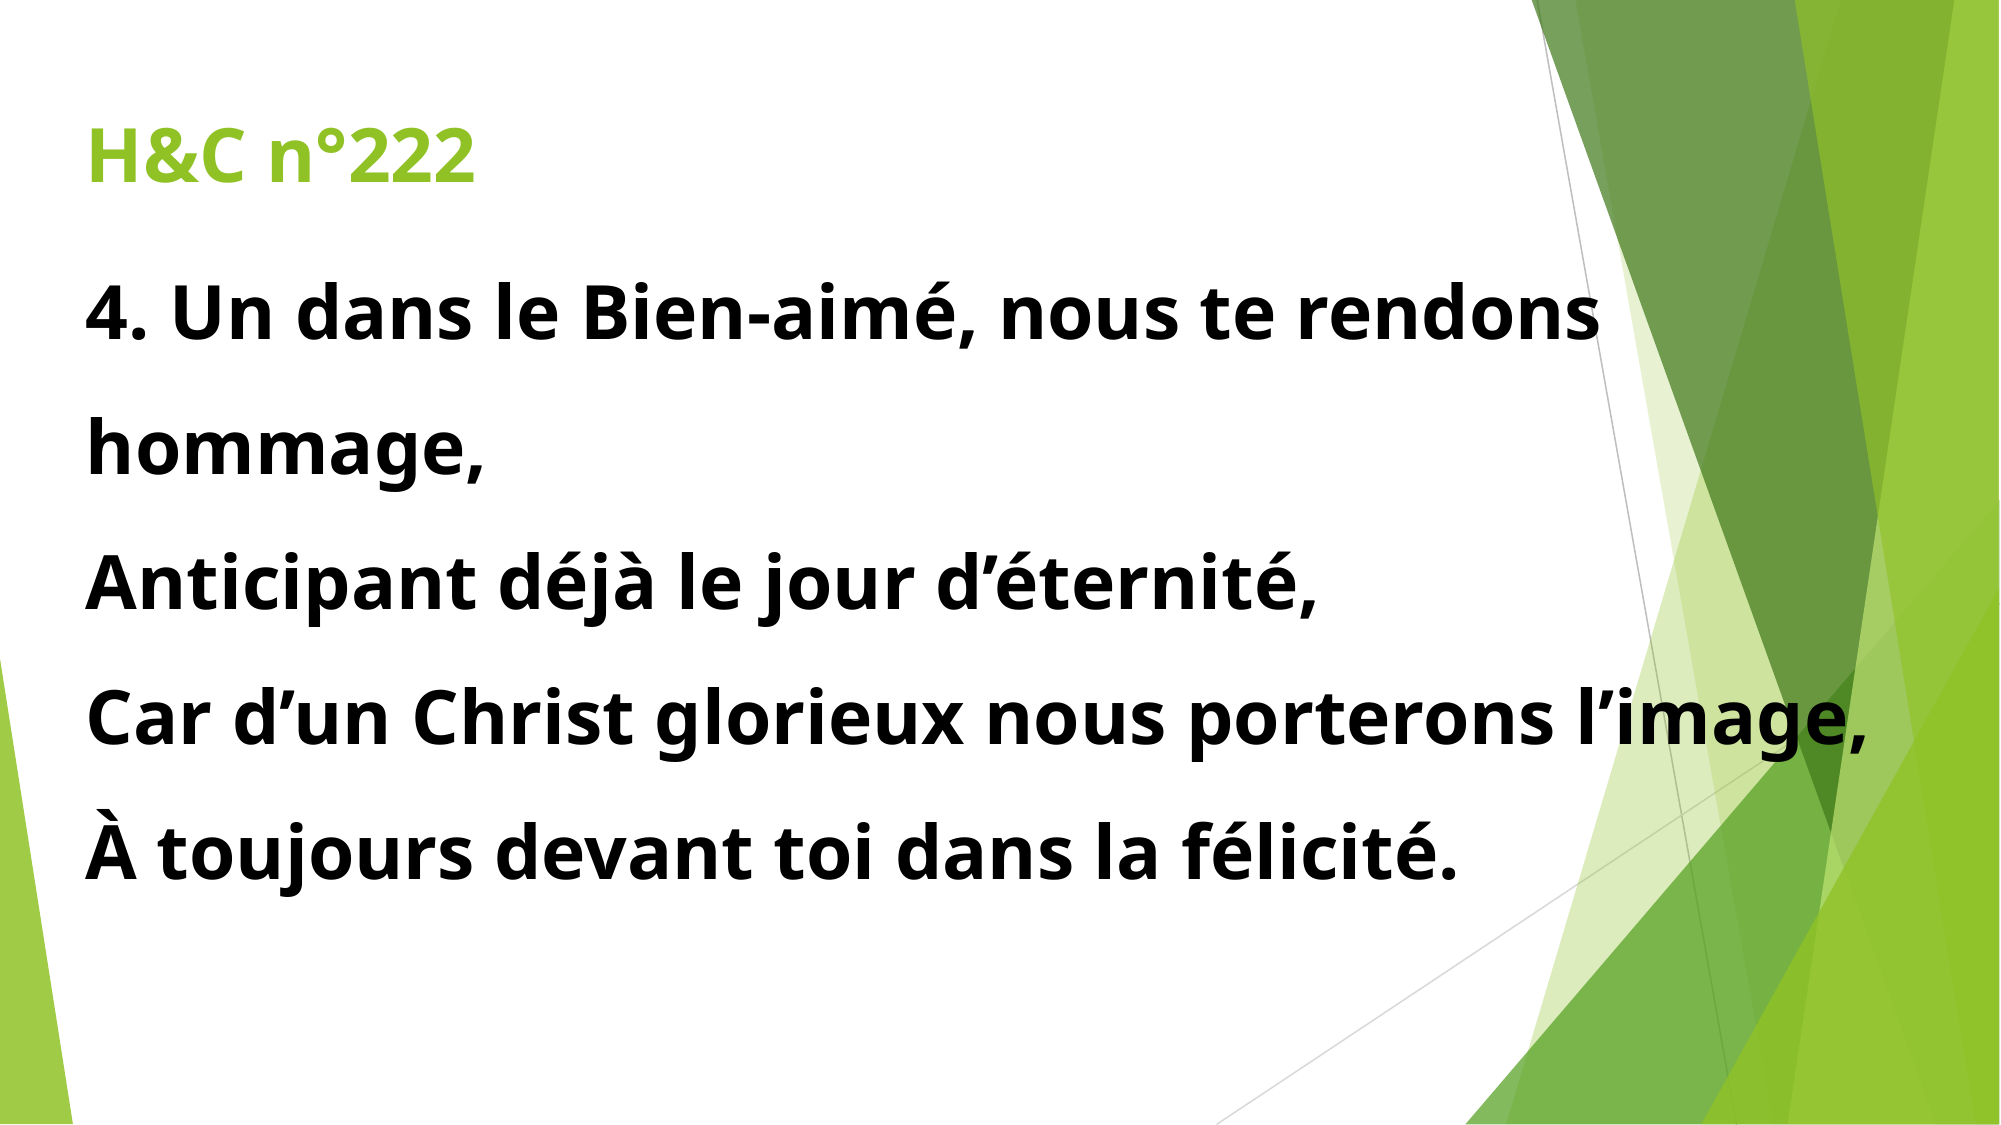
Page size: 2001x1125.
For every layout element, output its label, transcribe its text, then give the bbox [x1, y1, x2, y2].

text_box 4. Un dans le Bien-aimé, nous te rendons hommage, Anticipant déjà le jour d’éternité, Car d’un Christ glorieux nous porterons l’image, À toujours devant toi dans la félicité. [70, 212, 1961, 1074]
text_box H&C n°222 [70, 99, 1522, 212]
